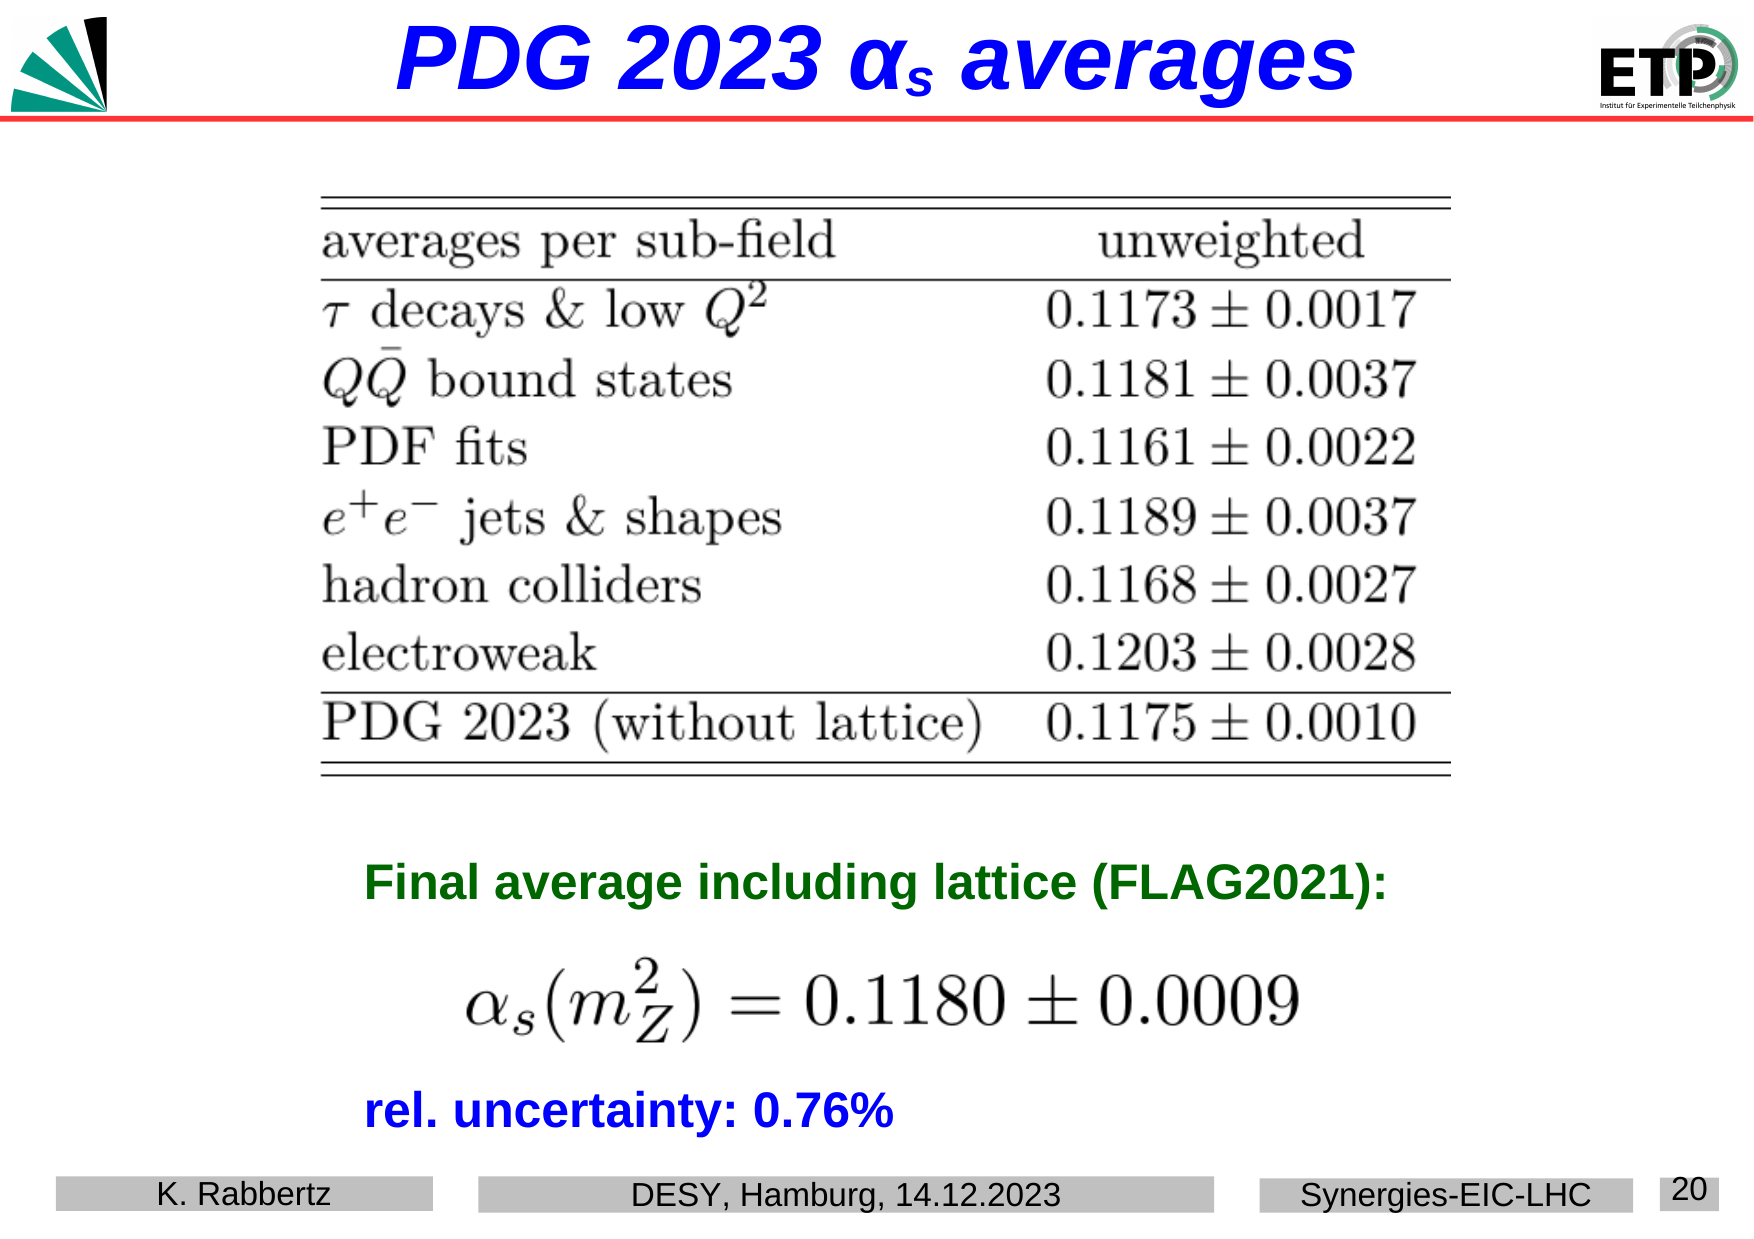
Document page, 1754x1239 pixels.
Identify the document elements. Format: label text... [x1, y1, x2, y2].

title PDG 2023 αs averages [124, 0, 1630, 116]
picture [303, 184, 1451, 806]
picture [1630, 17, 1745, 112]
picture [447, 941, 1311, 1055]
text_box rel. uncertainty: 0.76% [351, 1076, 921, 1145]
text_box Final average including lattice (FLAG2021): [351, 848, 1402, 916]
picture [11, 17, 107, 113]
